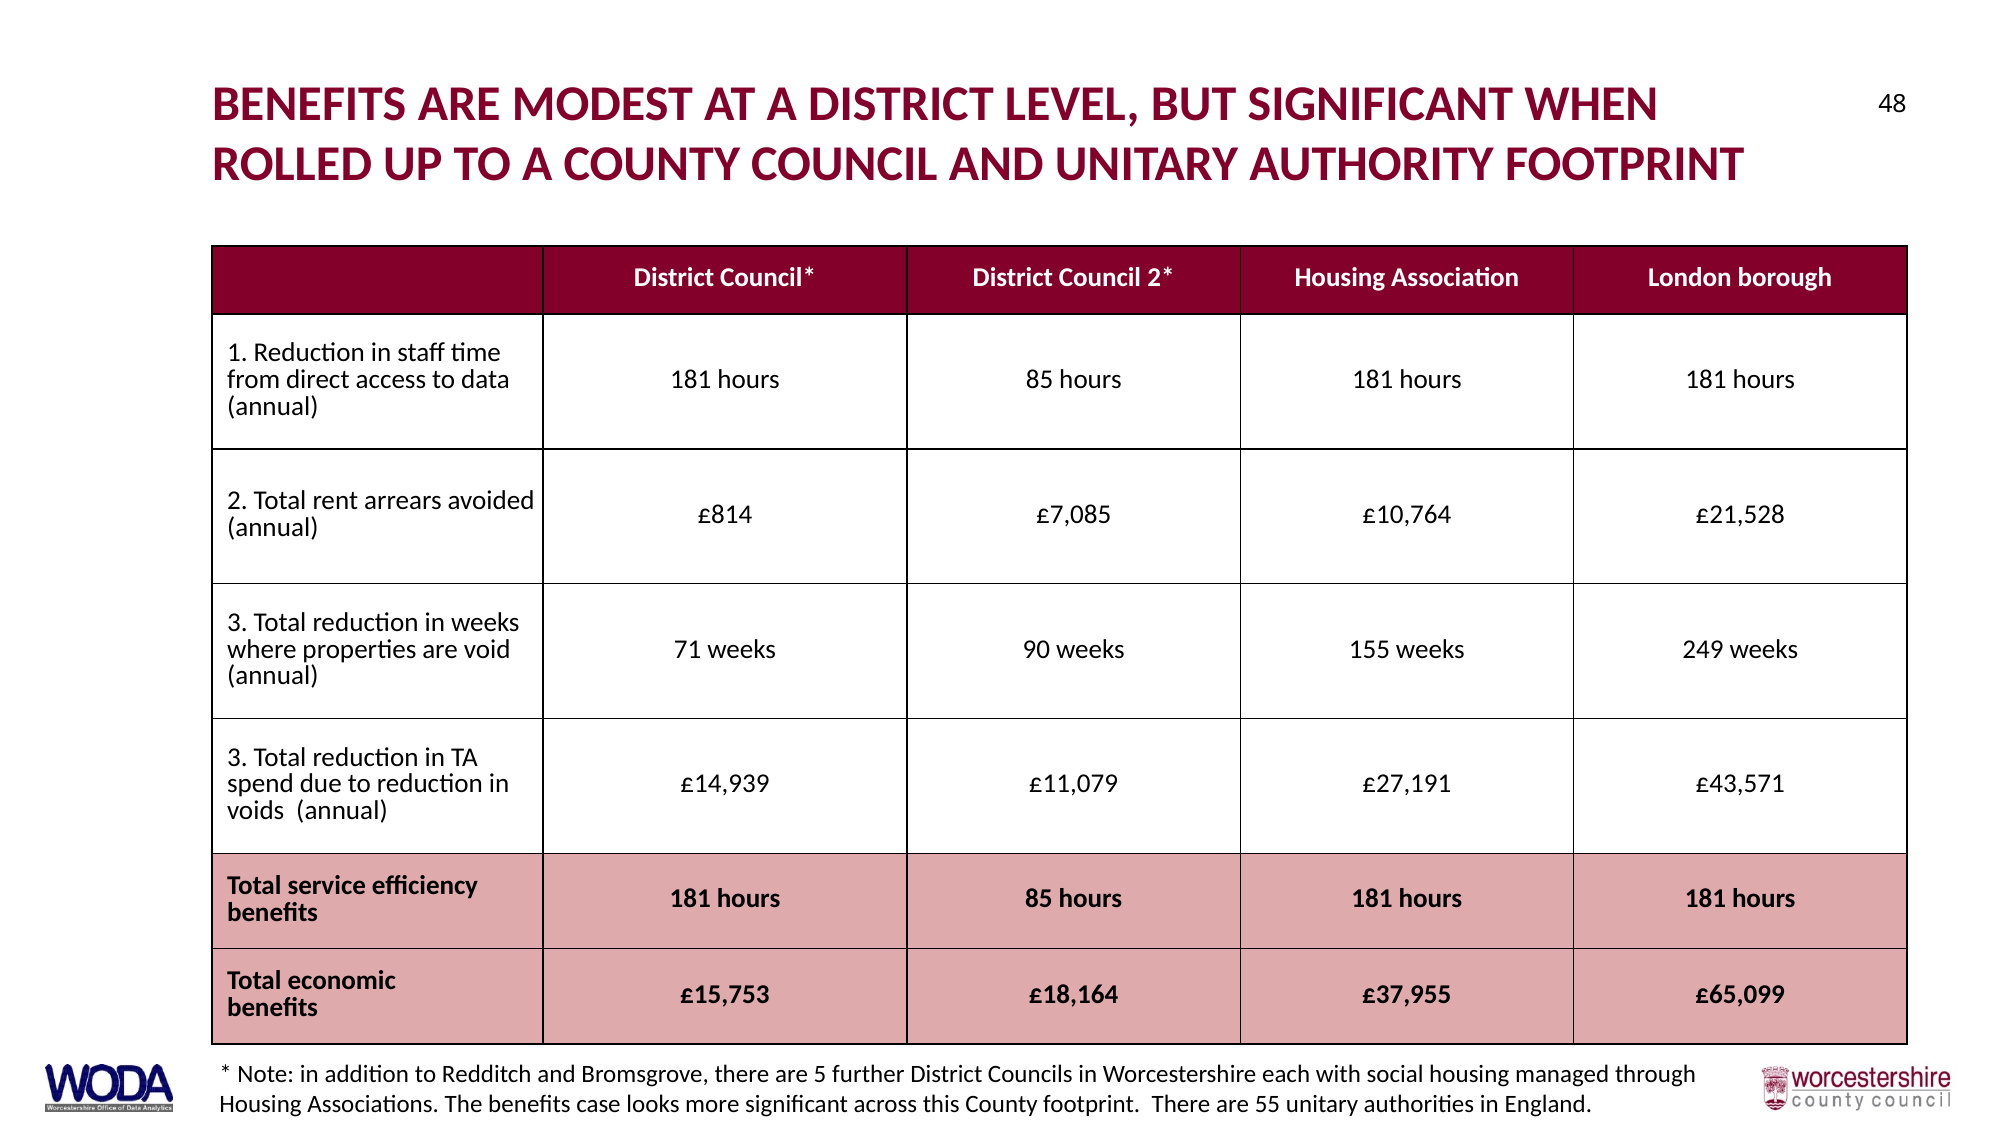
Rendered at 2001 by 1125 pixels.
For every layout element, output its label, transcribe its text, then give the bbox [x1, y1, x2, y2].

table_cell £15,753 [544, 949, 906, 1043]
slide_number <number> [1850, 87, 1907, 148]
table_cell 181 hours [1574, 315, 1906, 448]
table_cell £21,528 [1574, 450, 1906, 583]
table_cell 3. Total reduction in TA spend due to reduction in voids (annual) [213, 719, 542, 853]
table_cell £65,099 [1574, 949, 1906, 1043]
table_header Housing Association [1241, 247, 1573, 313]
table_cell £14,939 [544, 719, 906, 853]
picture [45, 1064, 173, 1112]
table_cell 181 hours [544, 854, 906, 948]
table_cell 2. Total rent arrears avoided (annual) [213, 450, 542, 583]
table_cell £11,079 [908, 719, 1240, 853]
text_box * Note: in addition to Redditch and Bromsgrove, there are 5 further District Councils in Worcestershire each with social housing managed through Housing Associations. The benefits case looks more significant across this County footprint. There are 55 unitary authorities in England. [219, 1057, 1723, 1118]
table_cell £43,571 [1574, 719, 1906, 853]
table_header District Council* [544, 247, 906, 313]
table_cell Total service efficiency benefits [213, 854, 542, 948]
table_cell £18,164 [908, 949, 1240, 1043]
table_cell £37,955 [1241, 949, 1573, 1043]
title BENEFITS ARE MODEST AT A DISTRICT LEVEL, BUT SIGNIFICANT WHEN ROLLED UP TO A COUNTY COUNCIL AND UNITARY AUTHORITY FOOTPRINT [212, 70, 1809, 203]
table_header London borough [1574, 247, 1906, 313]
table_cell 181 hours [1241, 315, 1573, 448]
table_cell 90 weeks [908, 584, 1240, 718]
table_cell 181 hours [1574, 854, 1906, 948]
table_cell £814 [544, 450, 906, 583]
picture [1749, 1055, 1971, 1121]
table_cell 181 hours [1241, 854, 1573, 948]
table_header District Council 2* [908, 247, 1240, 313]
table_cell 85 hours [908, 854, 1240, 948]
table_header [213, 247, 542, 313]
table_cell £10,764 [1241, 450, 1573, 583]
table_cell 155 weeks [1241, 584, 1573, 718]
table_cell £7,085 [908, 450, 1240, 583]
table_cell 249 weeks [1574, 584, 1906, 718]
table_cell 3. Total reduction in weeks where properties are void (annual) [213, 584, 542, 718]
table_cell 71 weeks [544, 584, 906, 718]
table_cell 181 hours [544, 315, 906, 448]
table_cell £27,191 [1241, 719, 1573, 853]
table_cell Total economic benefits [213, 949, 542, 1043]
table_cell 1. Reduction in staff time from direct access to data (annual) [213, 315, 542, 448]
table_cell 85 hours [908, 315, 1240, 448]
